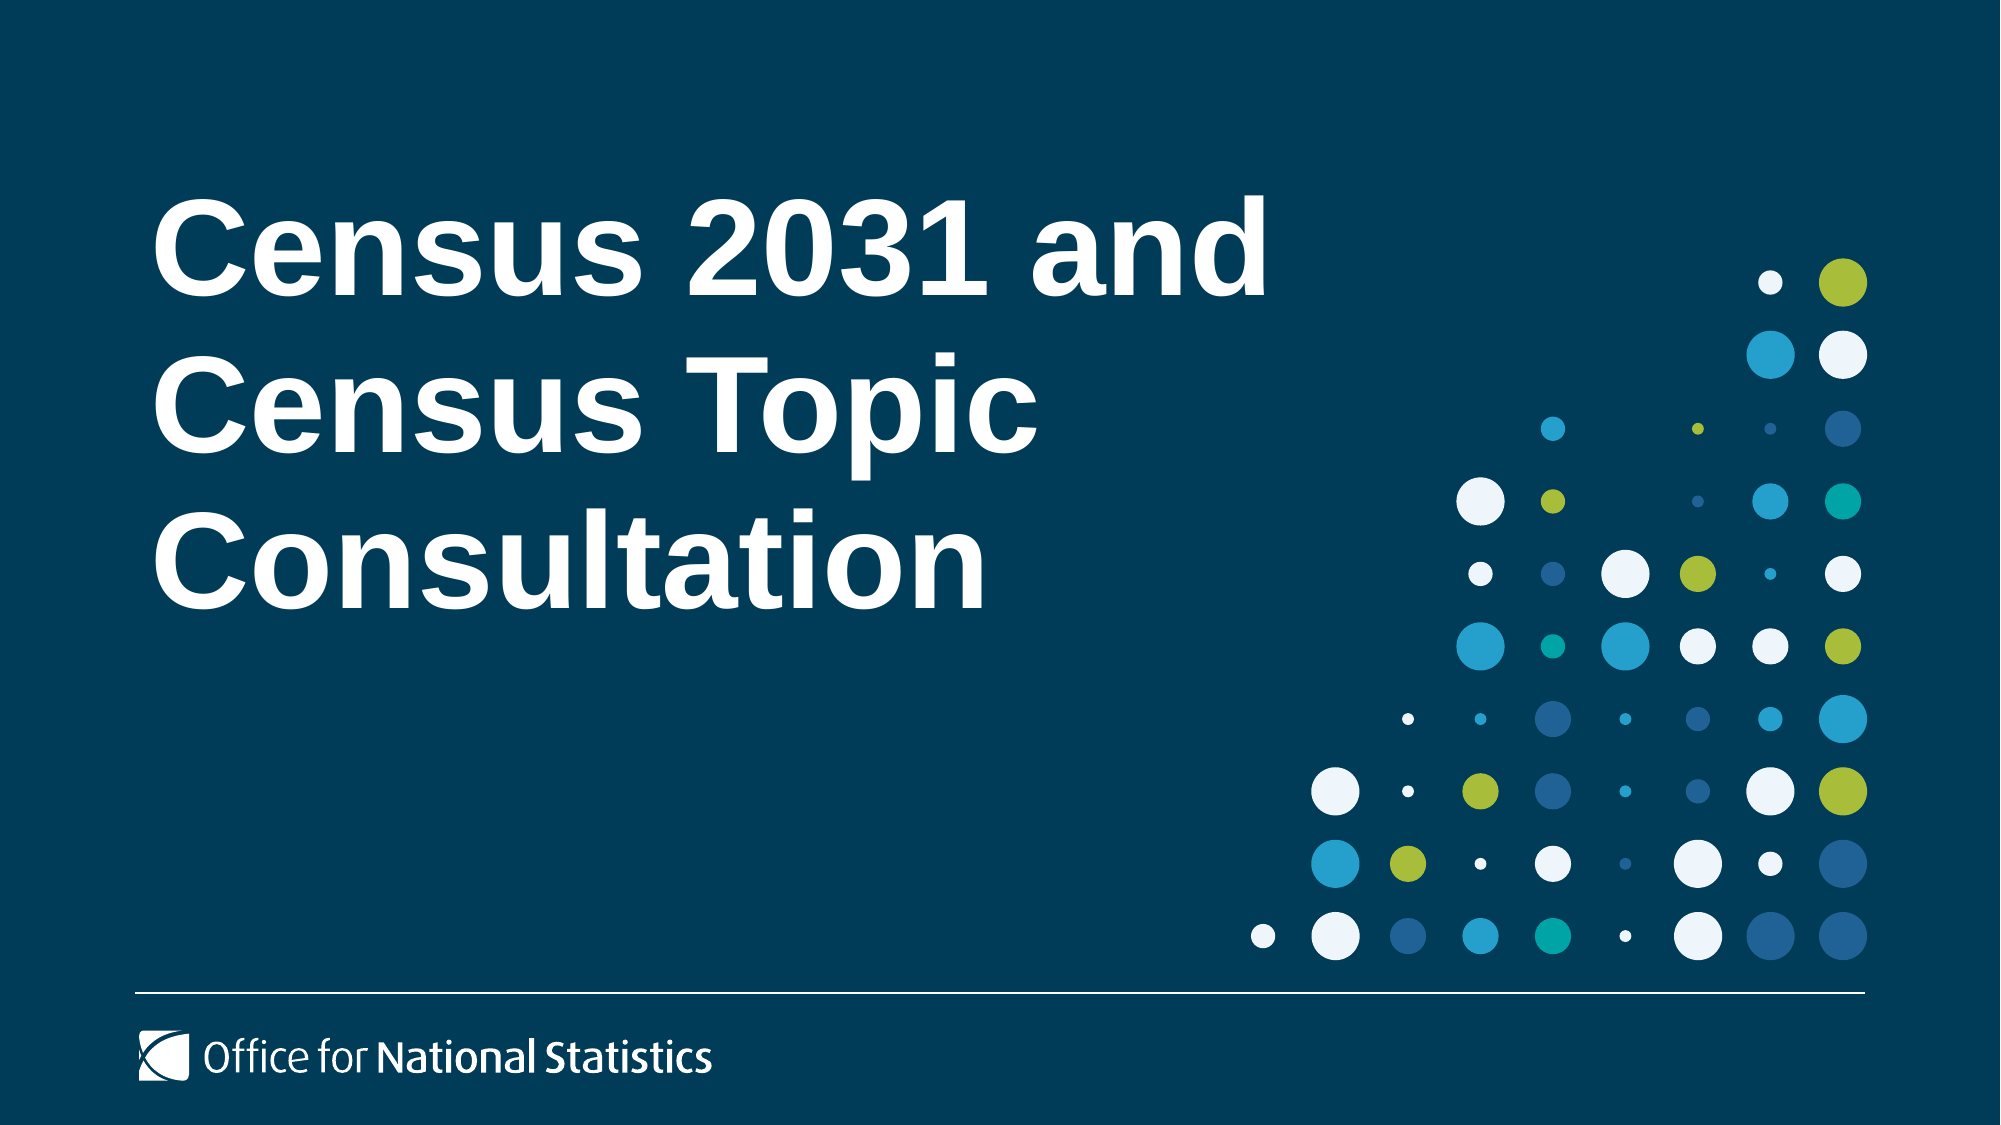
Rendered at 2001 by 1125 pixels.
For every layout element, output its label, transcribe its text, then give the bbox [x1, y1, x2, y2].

title Census 2031 and Census Topic Consultation [150, 170, 1378, 906]
